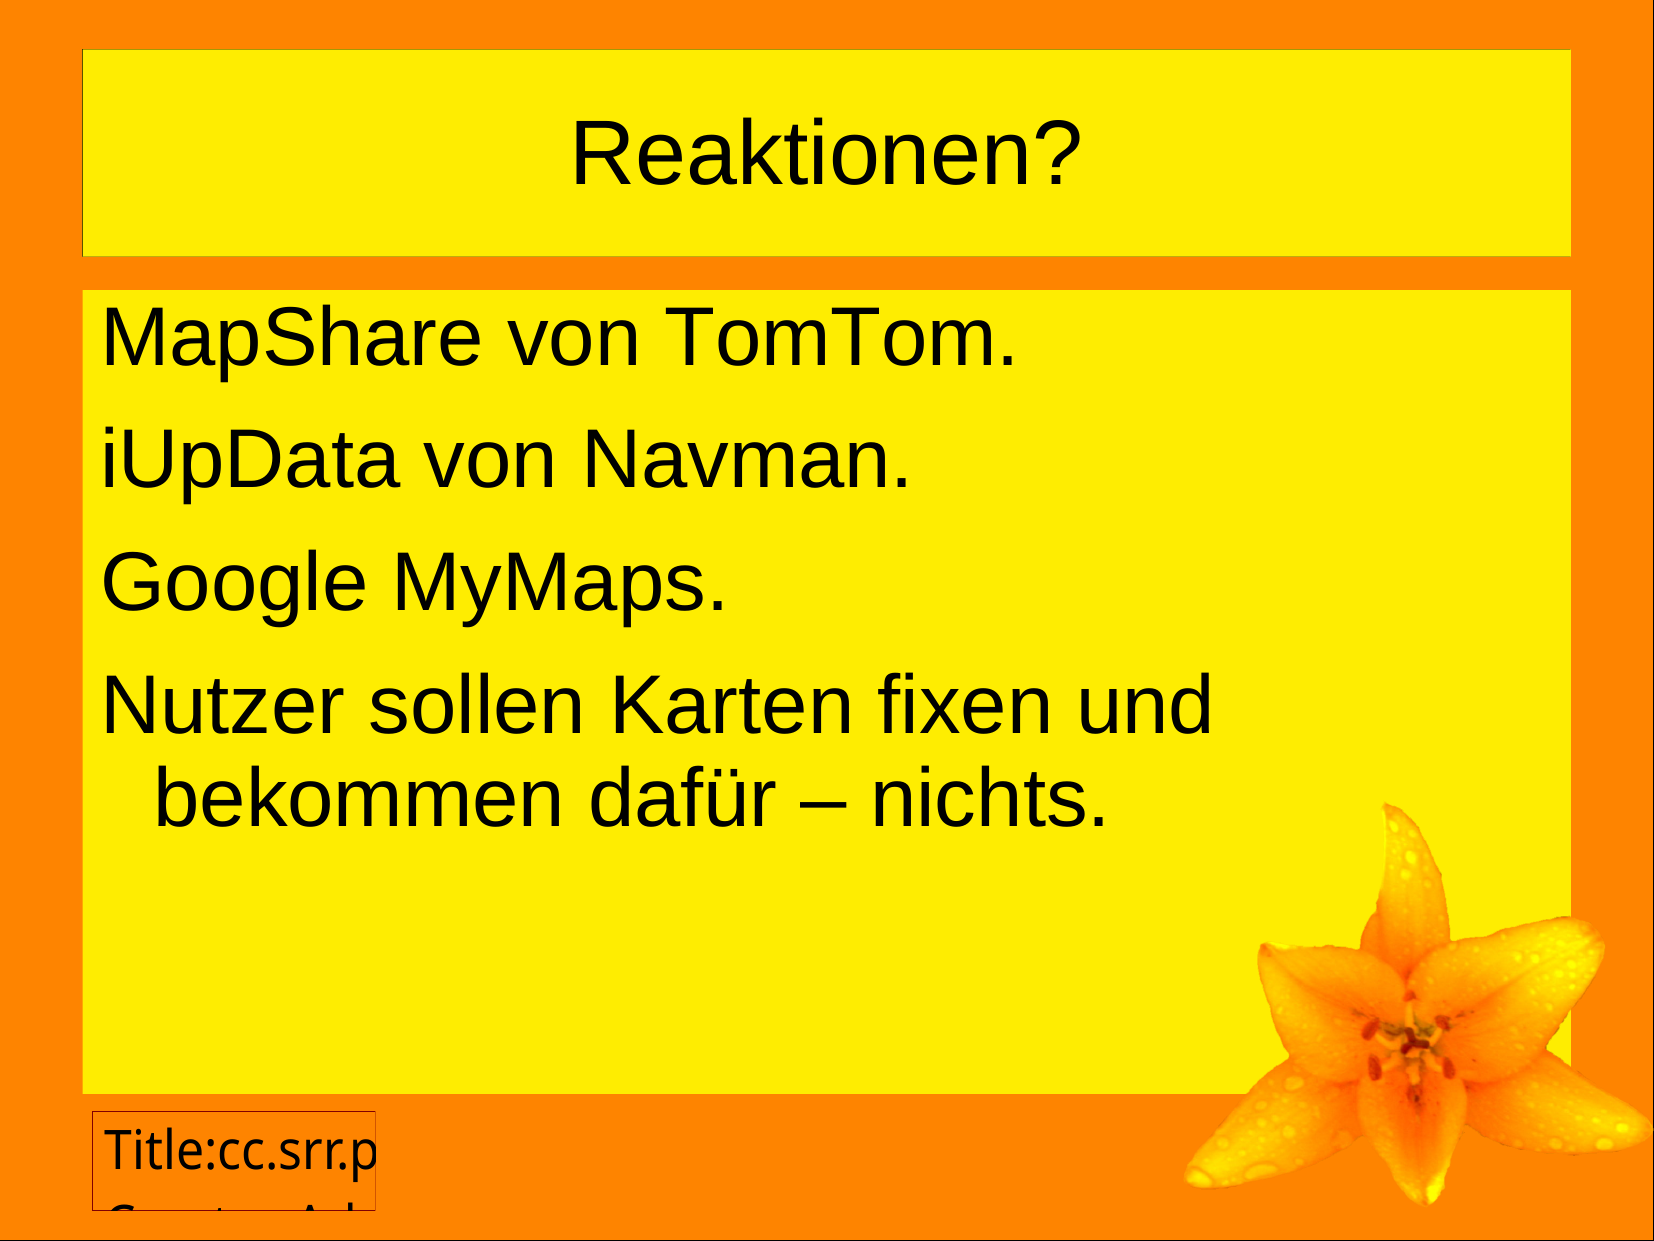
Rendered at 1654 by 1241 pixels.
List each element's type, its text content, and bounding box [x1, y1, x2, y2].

picture [88, 1108, 376, 1211]
picture [1181, 767, 1654, 1241]
title Reaktionen? [82, 49, 1571, 257]
text_box [0, 0, 1654, 1241]
list MapShare von TomTom. iUpData von Navman. Google MyMaps. Nutzer sollen Karten fixen und bekommen dafür – nichts. [82, 290, 1571, 1094]
